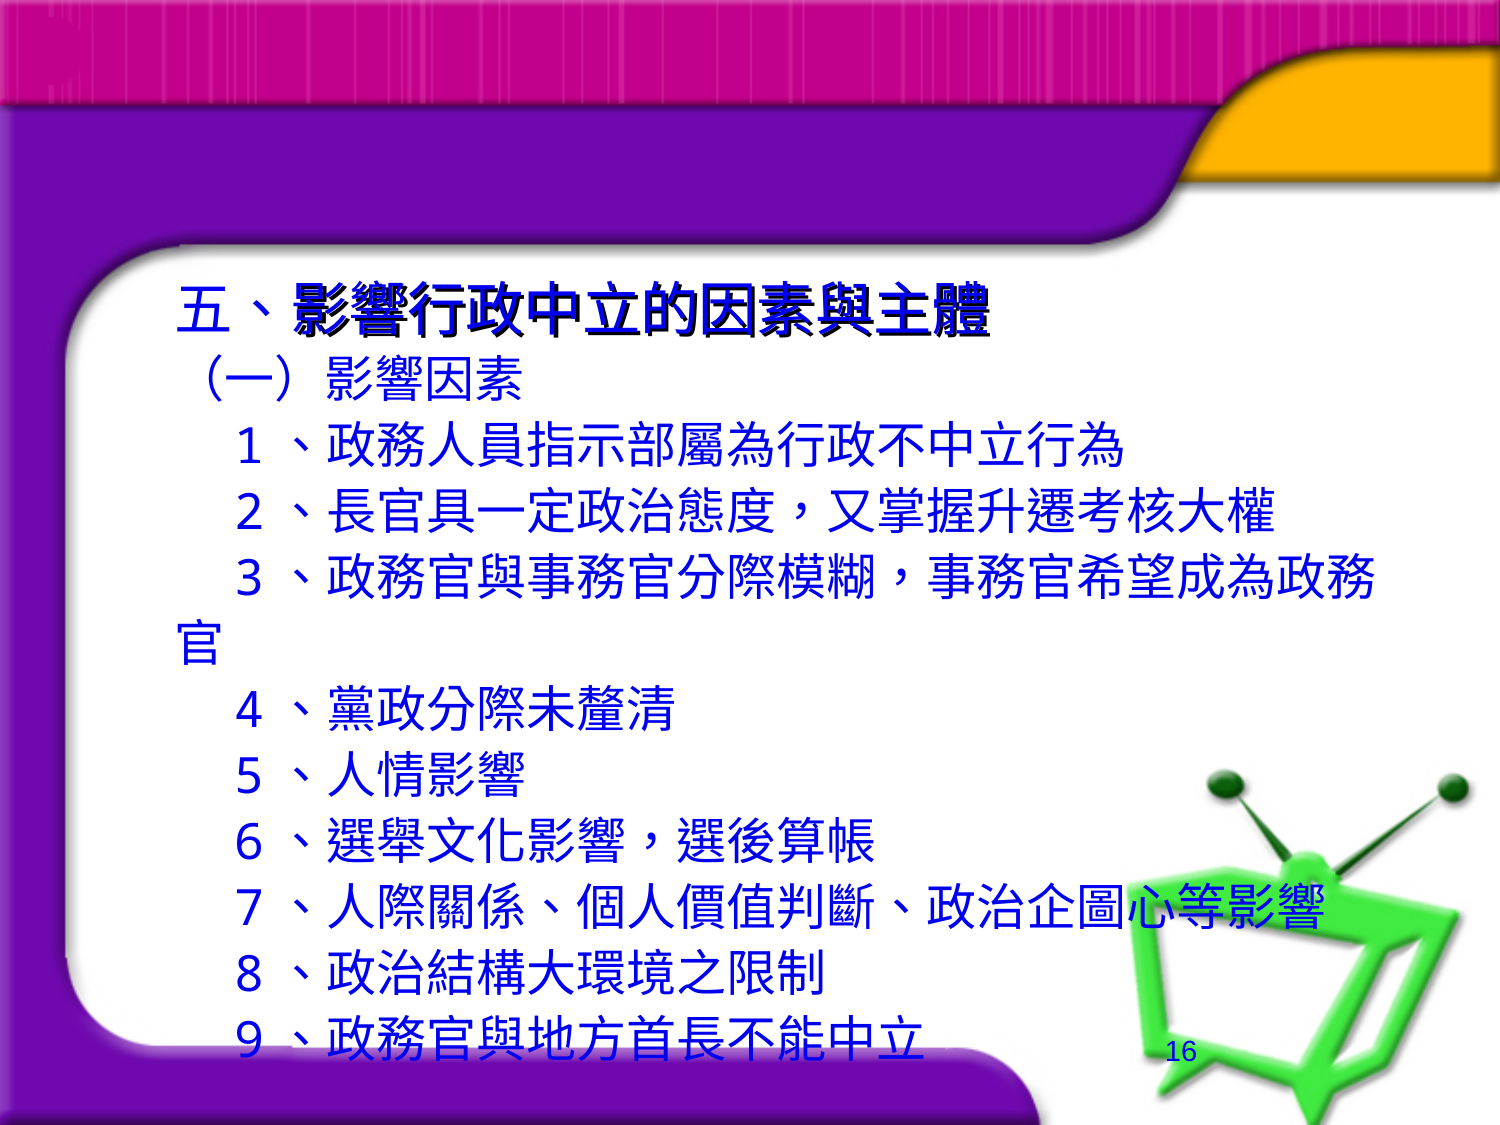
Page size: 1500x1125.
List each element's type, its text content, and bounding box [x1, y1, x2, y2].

text_box 五、影響行政中立的因素與主體 （一）影響因素 1、政務人員指示部屬為行政不中立行為 2、長官具一定政治態度，又掌握升遷考核大權 3、政務官與事務官分際模糊，事務官希望成為政務官 4、黨政分際未釐清 5、人情影響 6、選舉文化影響，選後算帳 7、人際關係、個人價值判斷、政治企圖心等影響 8、政治結構大環境之限制 9、政務官與地方首長不能中立 [159, 243, 1424, 1009]
text_box [1149, 1025, 1463, 1101]
text_box [150, 62, 1388, 234]
